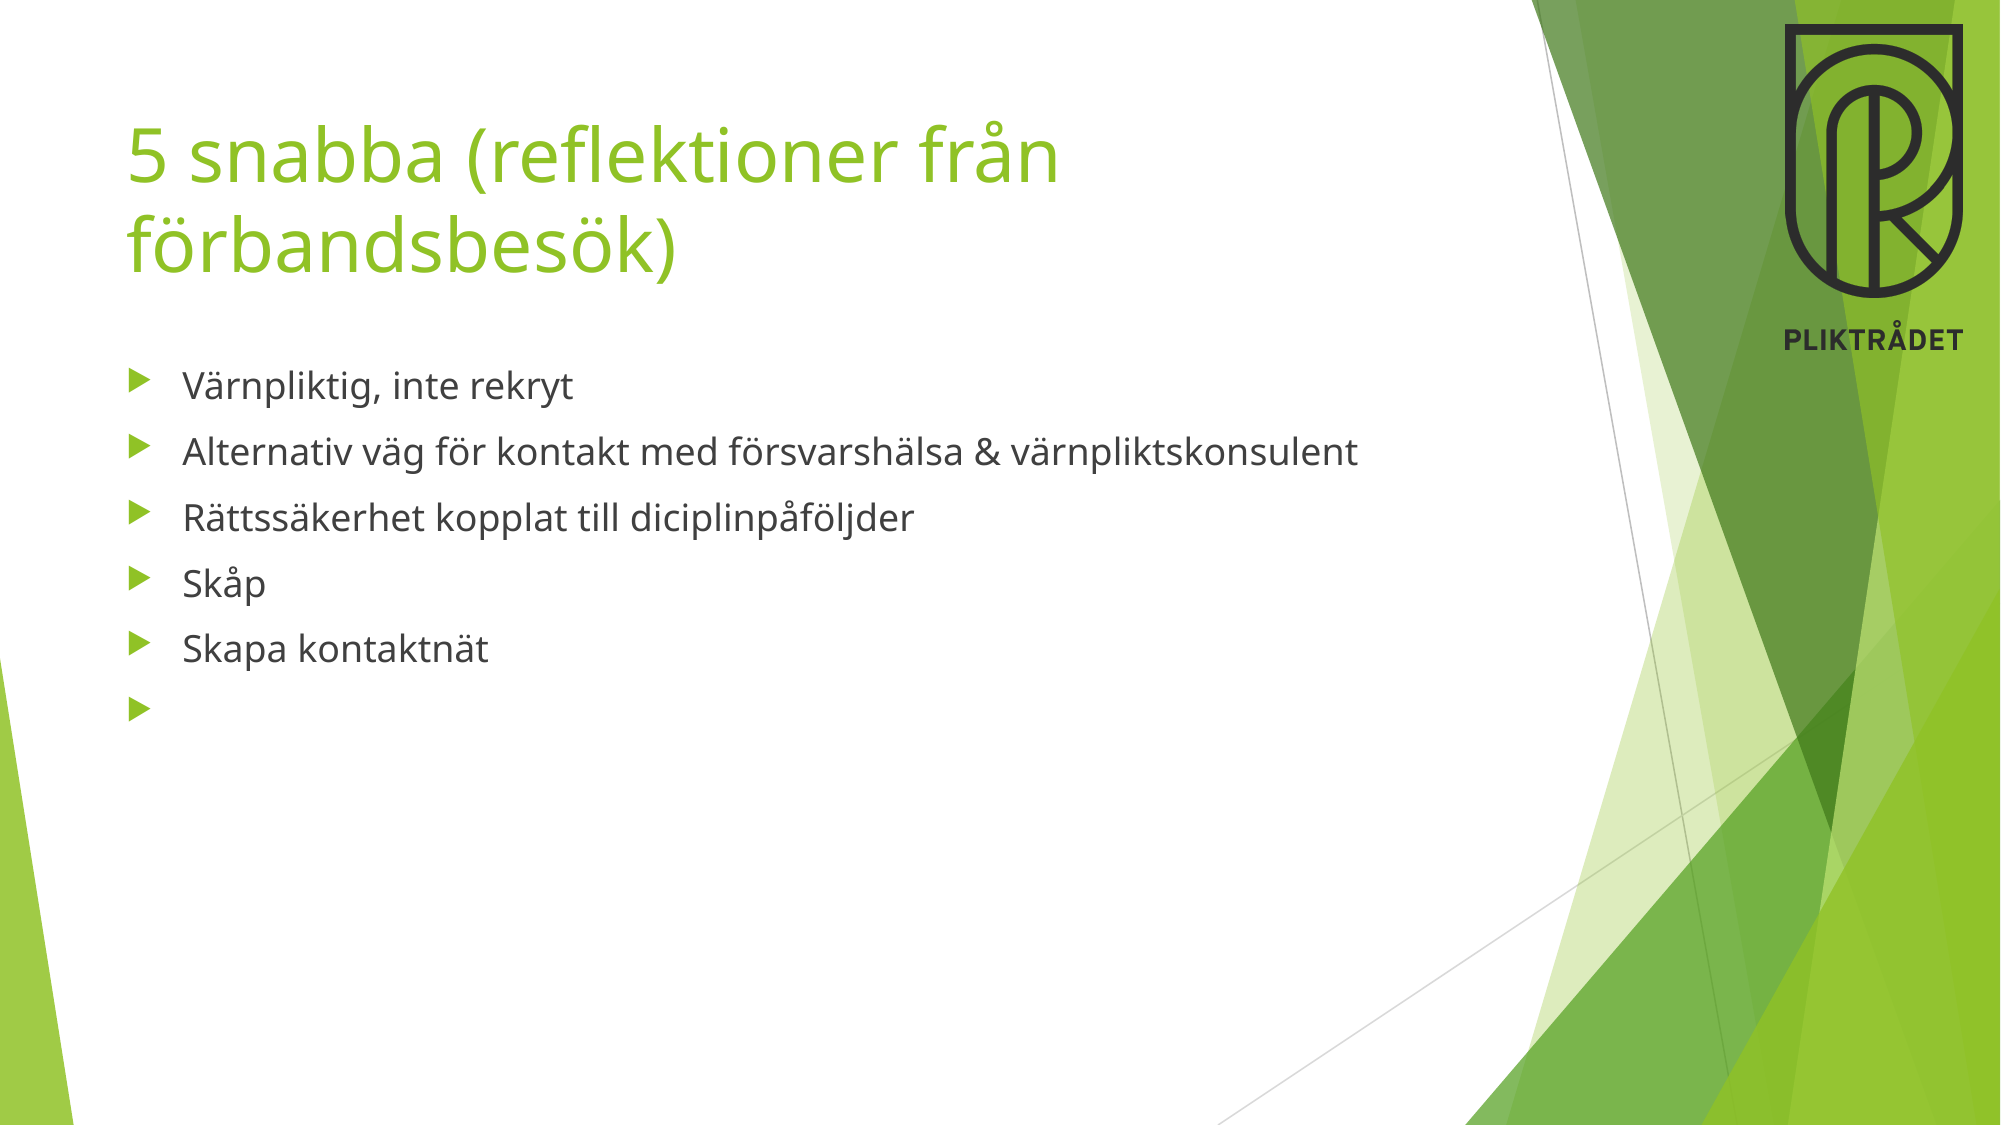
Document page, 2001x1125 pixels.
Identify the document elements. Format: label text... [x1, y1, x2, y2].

title 5 snabba (reflektioner från förbandsbesök) [111, 99, 1623, 317]
list Värnpliktig, inte rekryt Alternativ väg för kontakt med försvarshälsa & värnpliktskonsulent Rättssäkerhet kopplat till diciplinpåföljder Skåp Skapa kontaktnät [111, 354, 1522, 992]
picture [1785, 24, 1963, 350]
